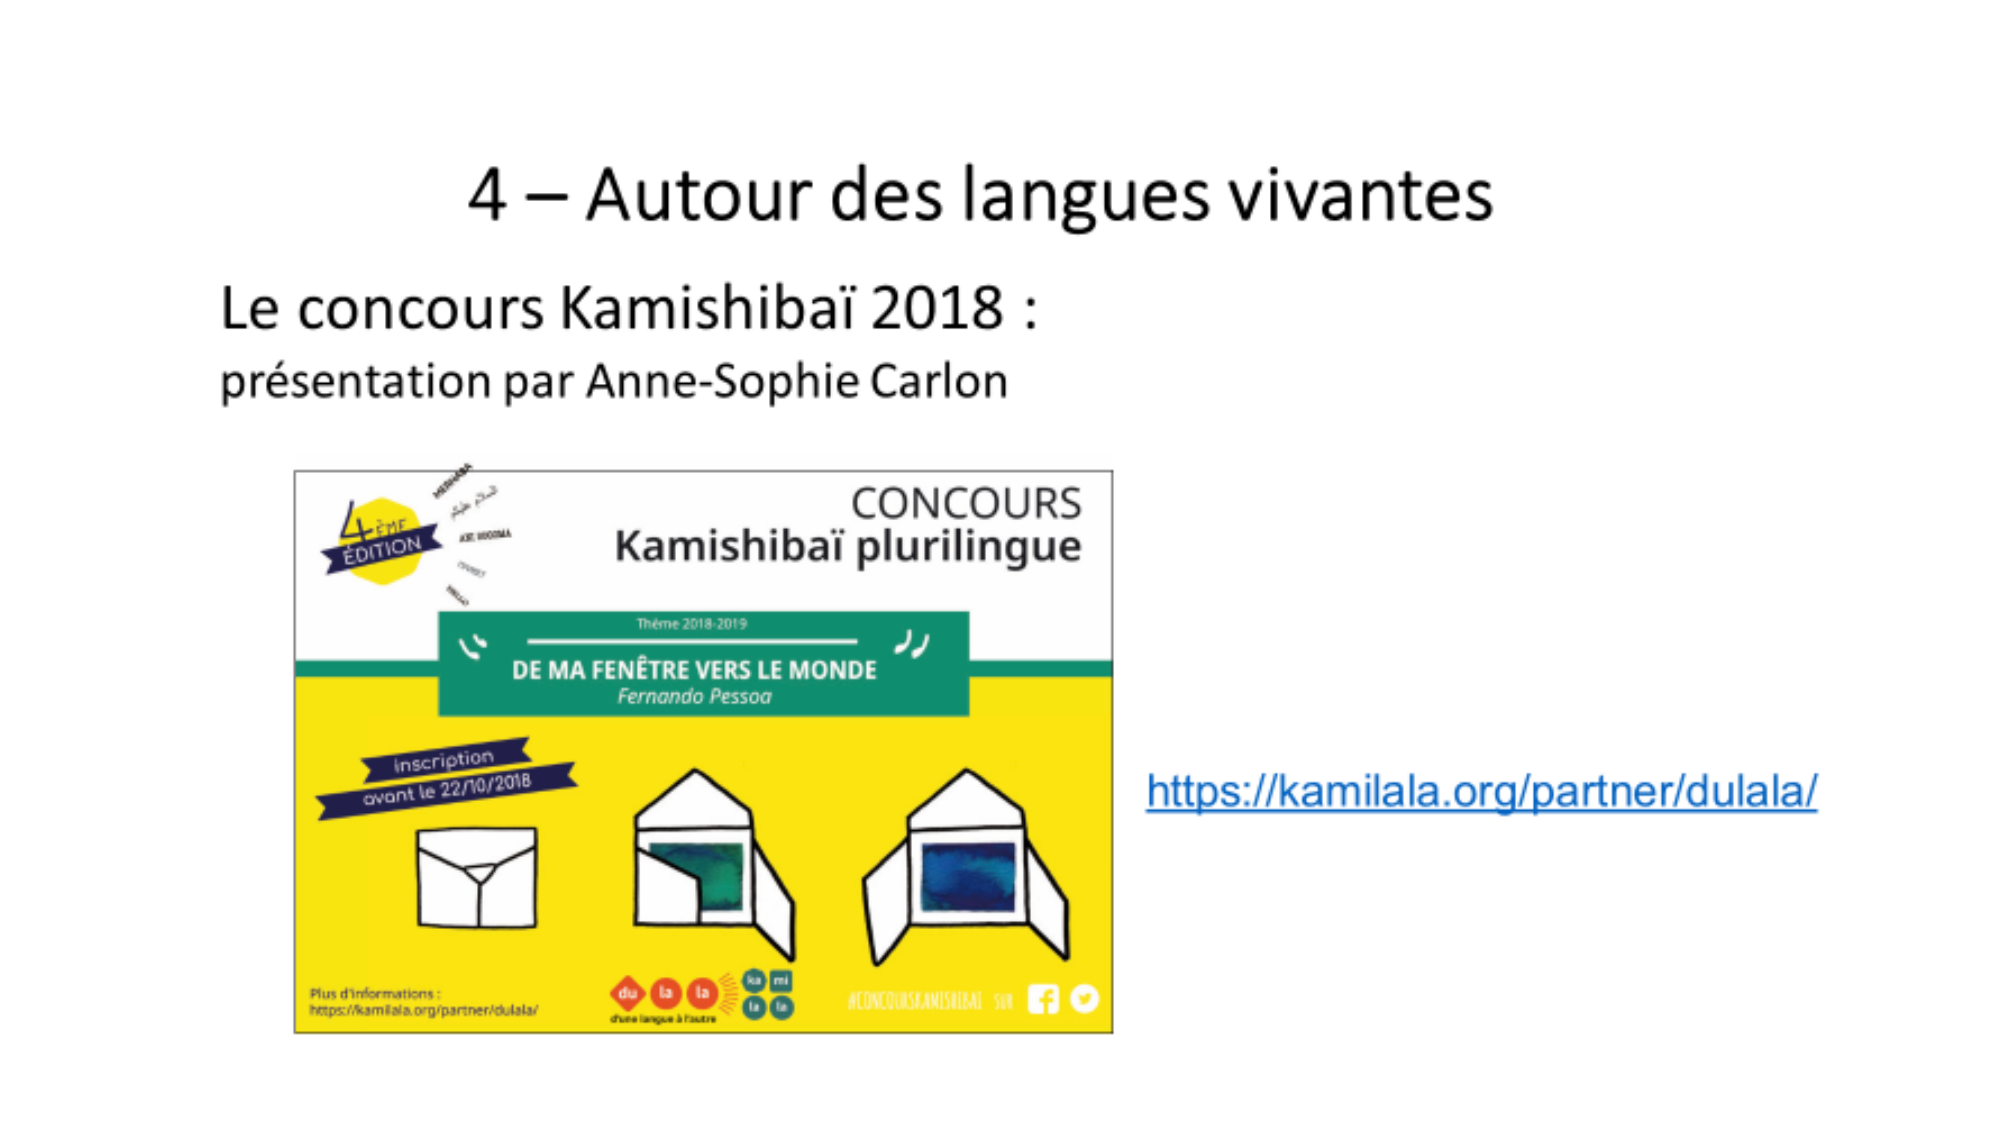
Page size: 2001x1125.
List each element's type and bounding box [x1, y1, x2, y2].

picture [83, 46, 1880, 1058]
